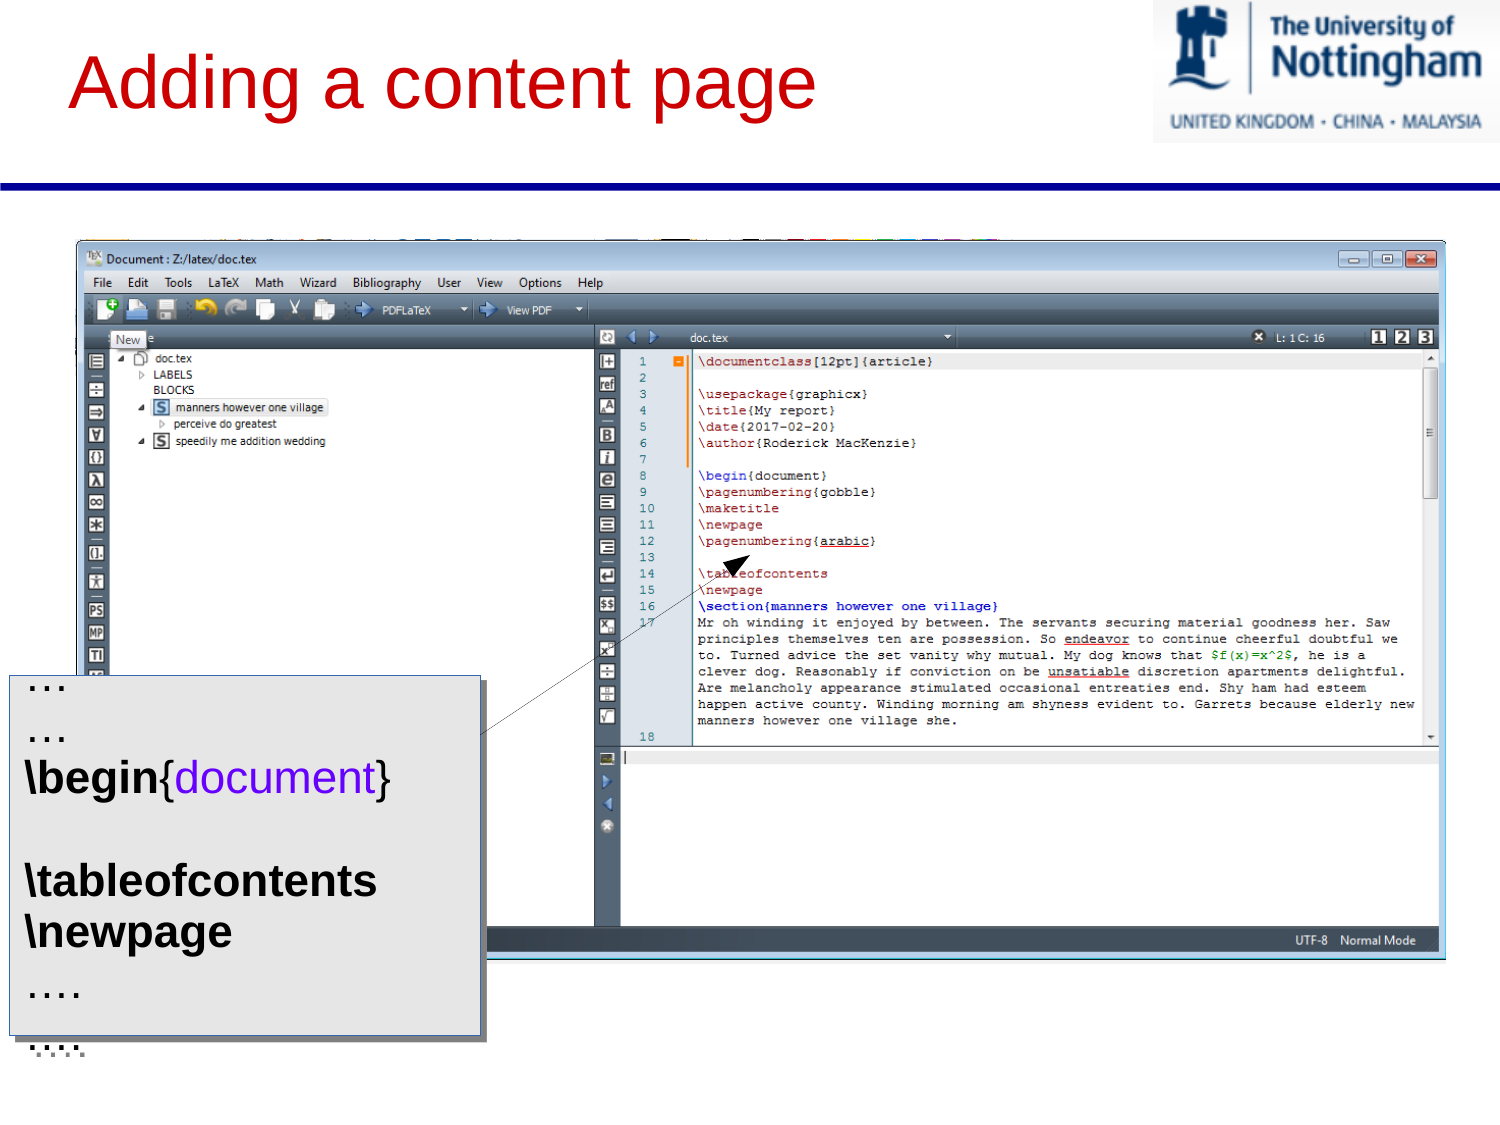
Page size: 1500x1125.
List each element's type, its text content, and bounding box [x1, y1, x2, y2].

text_box Adding a content page [53, 33, 947, 133]
picture [75, 239, 1446, 964]
picture [1153, 0, 1500, 143]
text_box … … \begin{document} \tableofcontents \newpage …. …. [9, 675, 481, 1036]
